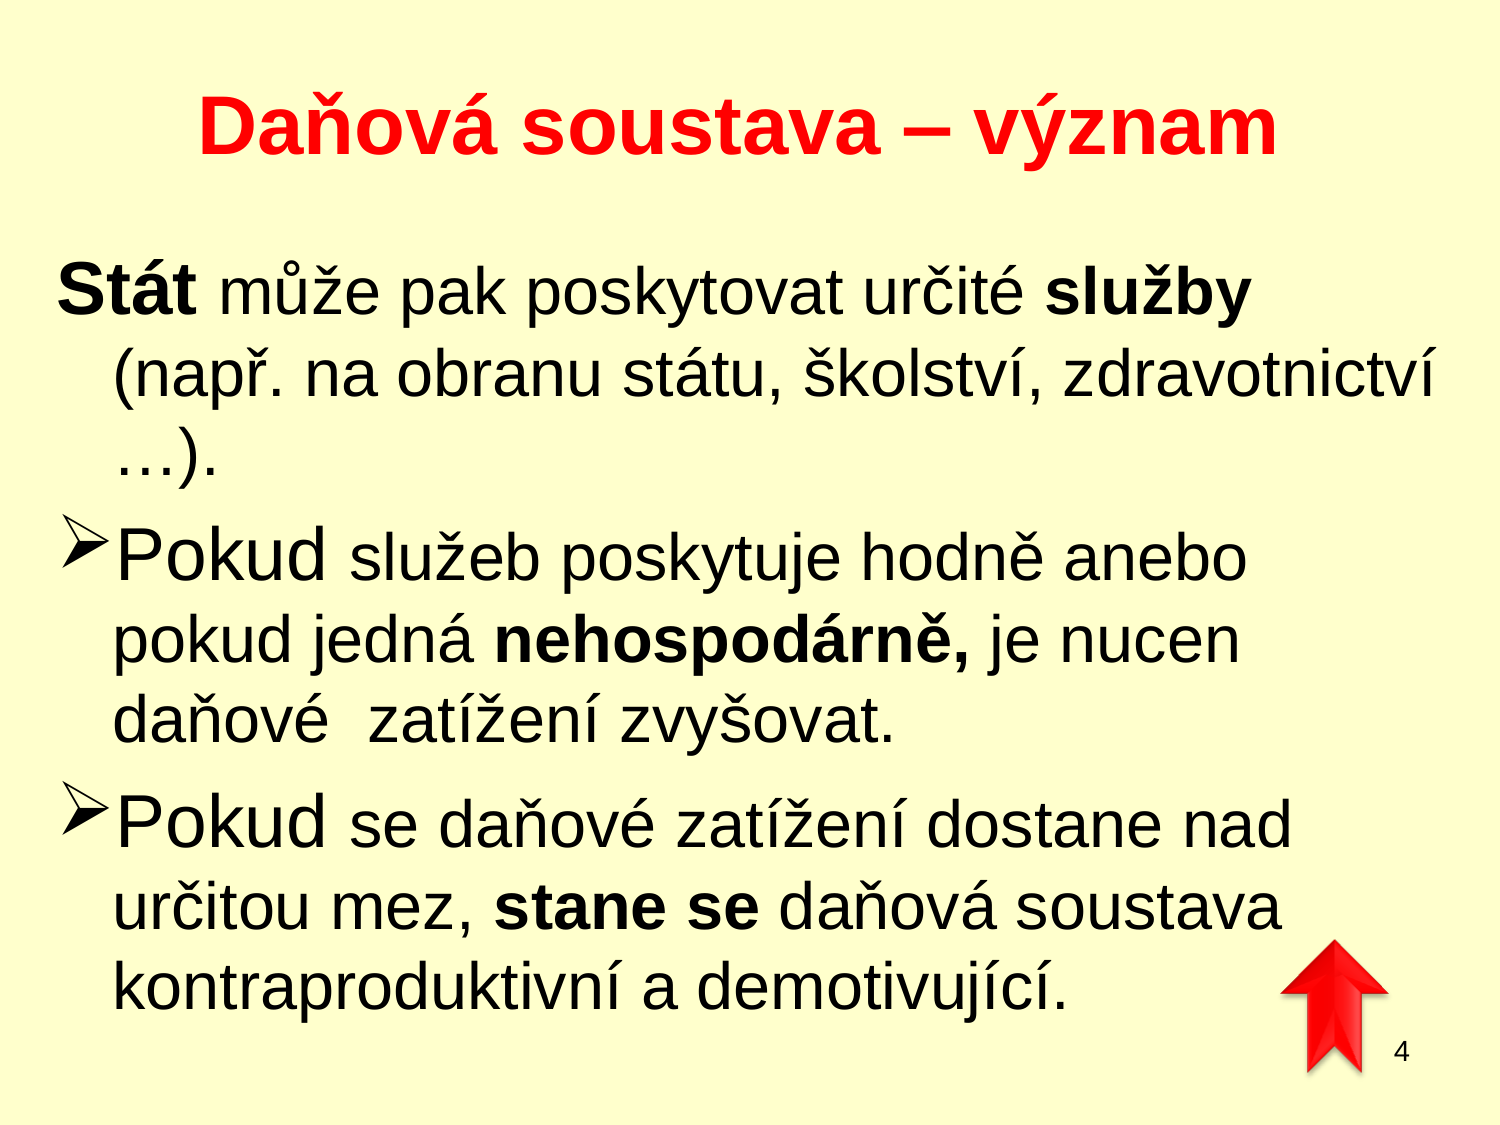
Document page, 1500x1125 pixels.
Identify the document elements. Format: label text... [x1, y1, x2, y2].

list Stát může pak poskytovat určité služby (např. na obranu státu, školství, zdravotnictví …). Pokud služeb poskytuje hodně anebo pokud jedná nehospodárně, je nucen daňové zatížení zvyšovat. Pokud se daňové zatížení dostane nad určitou mez, stane se daňová soustava kontraproduktivní a demotivující. [41, 231, 1459, 1125]
title Daňová soustava ‒ význam [75, 45, 1426, 197]
text_box <číslo> [1074, 1024, 1426, 1103]
picture [1271, 934, 1399, 1087]
